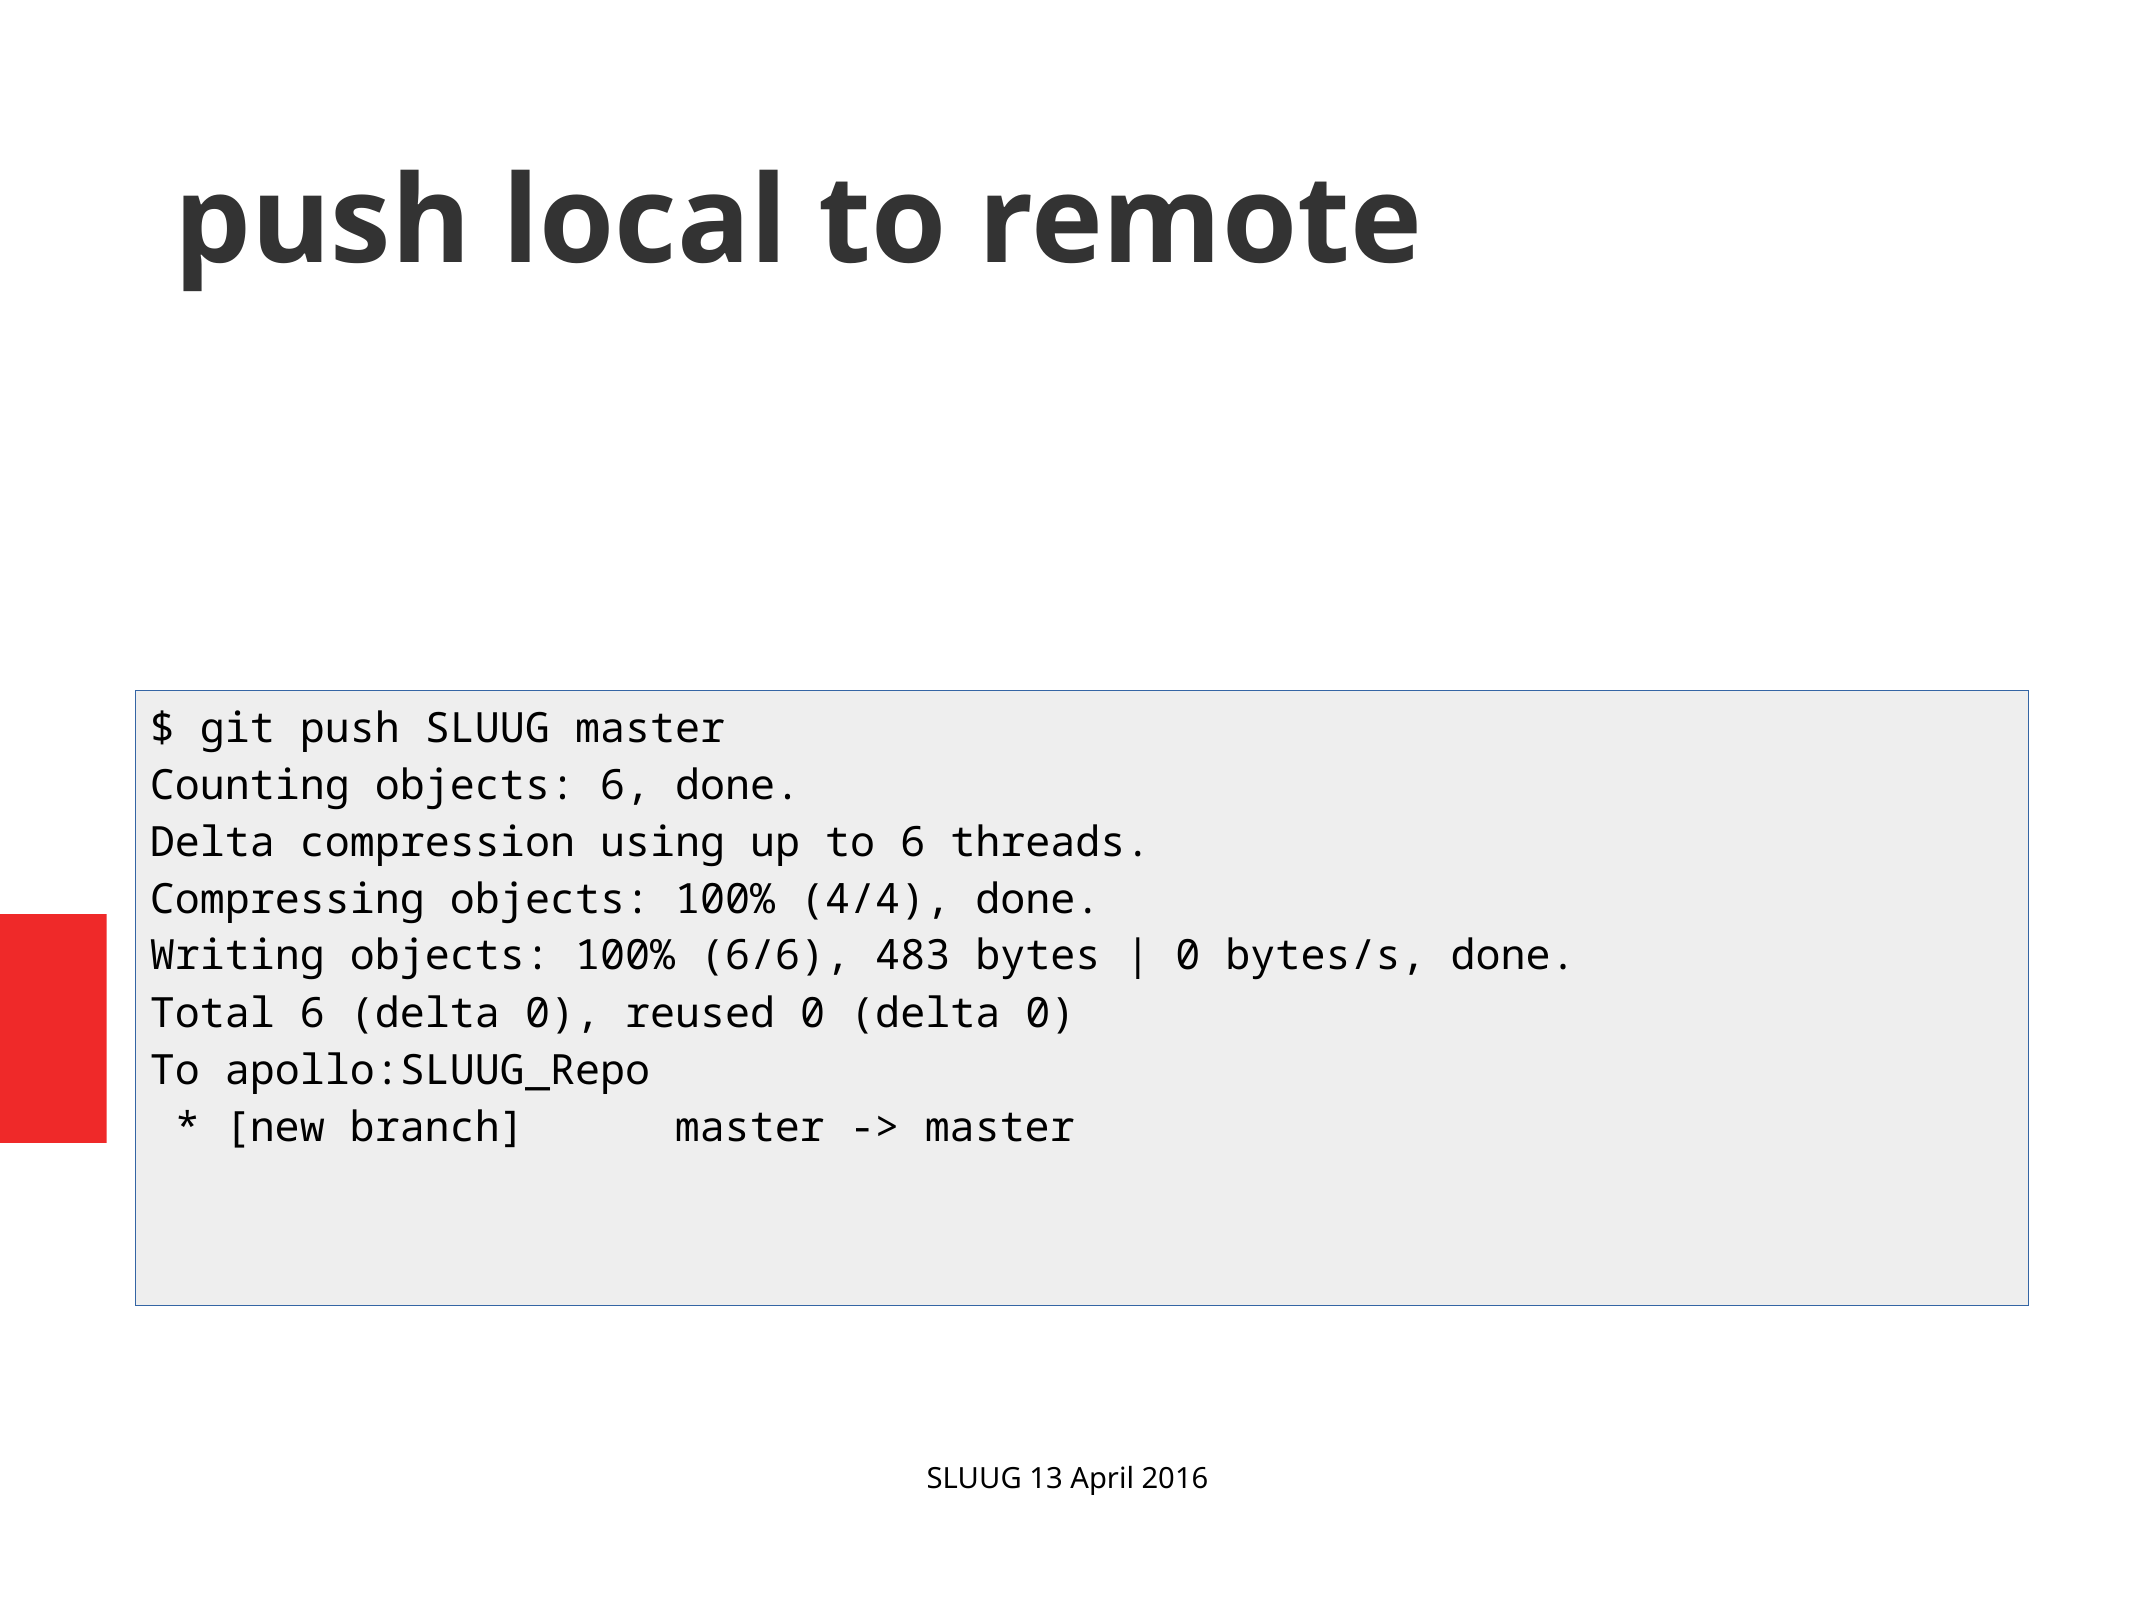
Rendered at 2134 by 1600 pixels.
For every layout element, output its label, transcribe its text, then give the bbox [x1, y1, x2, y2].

text_box $ git push SLUUG master Counting objects: 6, done. Delta compression using up to 6 threads. Compressing objects: 100% (4/4), done. Writing objects: 100% (6/6), 483 bytes | 0 bytes/s, done. Total 6 (delta 0), reused 0 (delta 0) To apollo:SLUUG_Repo * [new branch] master -> master [135, 690, 2029, 1305]
title push local to remote [174, 62, 1988, 368]
